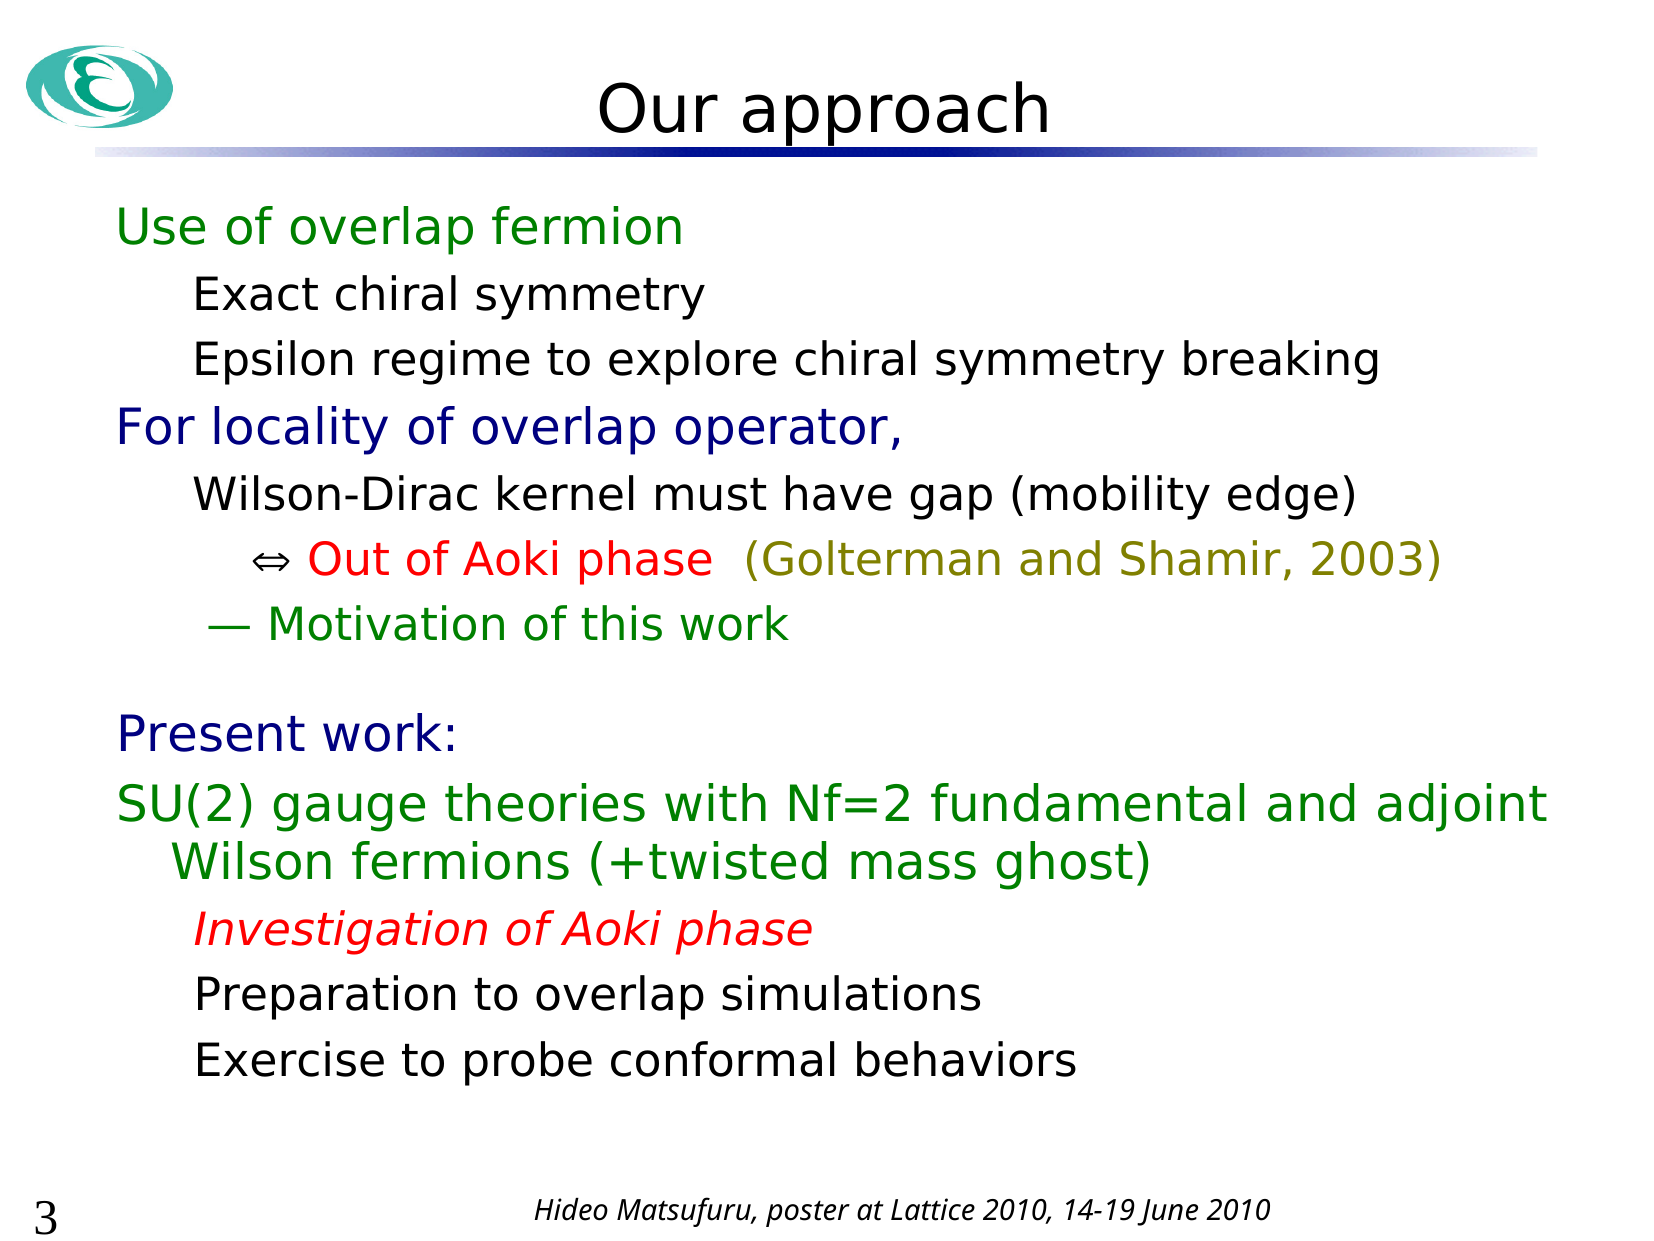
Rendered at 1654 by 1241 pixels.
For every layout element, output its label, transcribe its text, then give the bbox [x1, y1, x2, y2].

picture [1450, 147, 1538, 157]
title Our approach [201, 56, 1450, 163]
list Use of overlap fermion Exact chiral symmetry Epsilon regime to explore chiral symmetry breaking For locality of overlap operator, Wilson-Dirac kernel must have gap (mobility edge)  Out of Aoki phase (Golterman and Shamir, 2003) — Motivation of this work [97, 197, 1550, 659]
picture [20, 37, 179, 136]
list Present work: SU(2) gauge theories with Nf=2 fundamental and adjoint Wilson fermions (+twisted mass ghost) Investigation of Aoki phase Preparation to overlap simulations Exercise to probe conformal behaviors [99, 705, 1551, 1087]
picture [95, 147, 201, 157]
